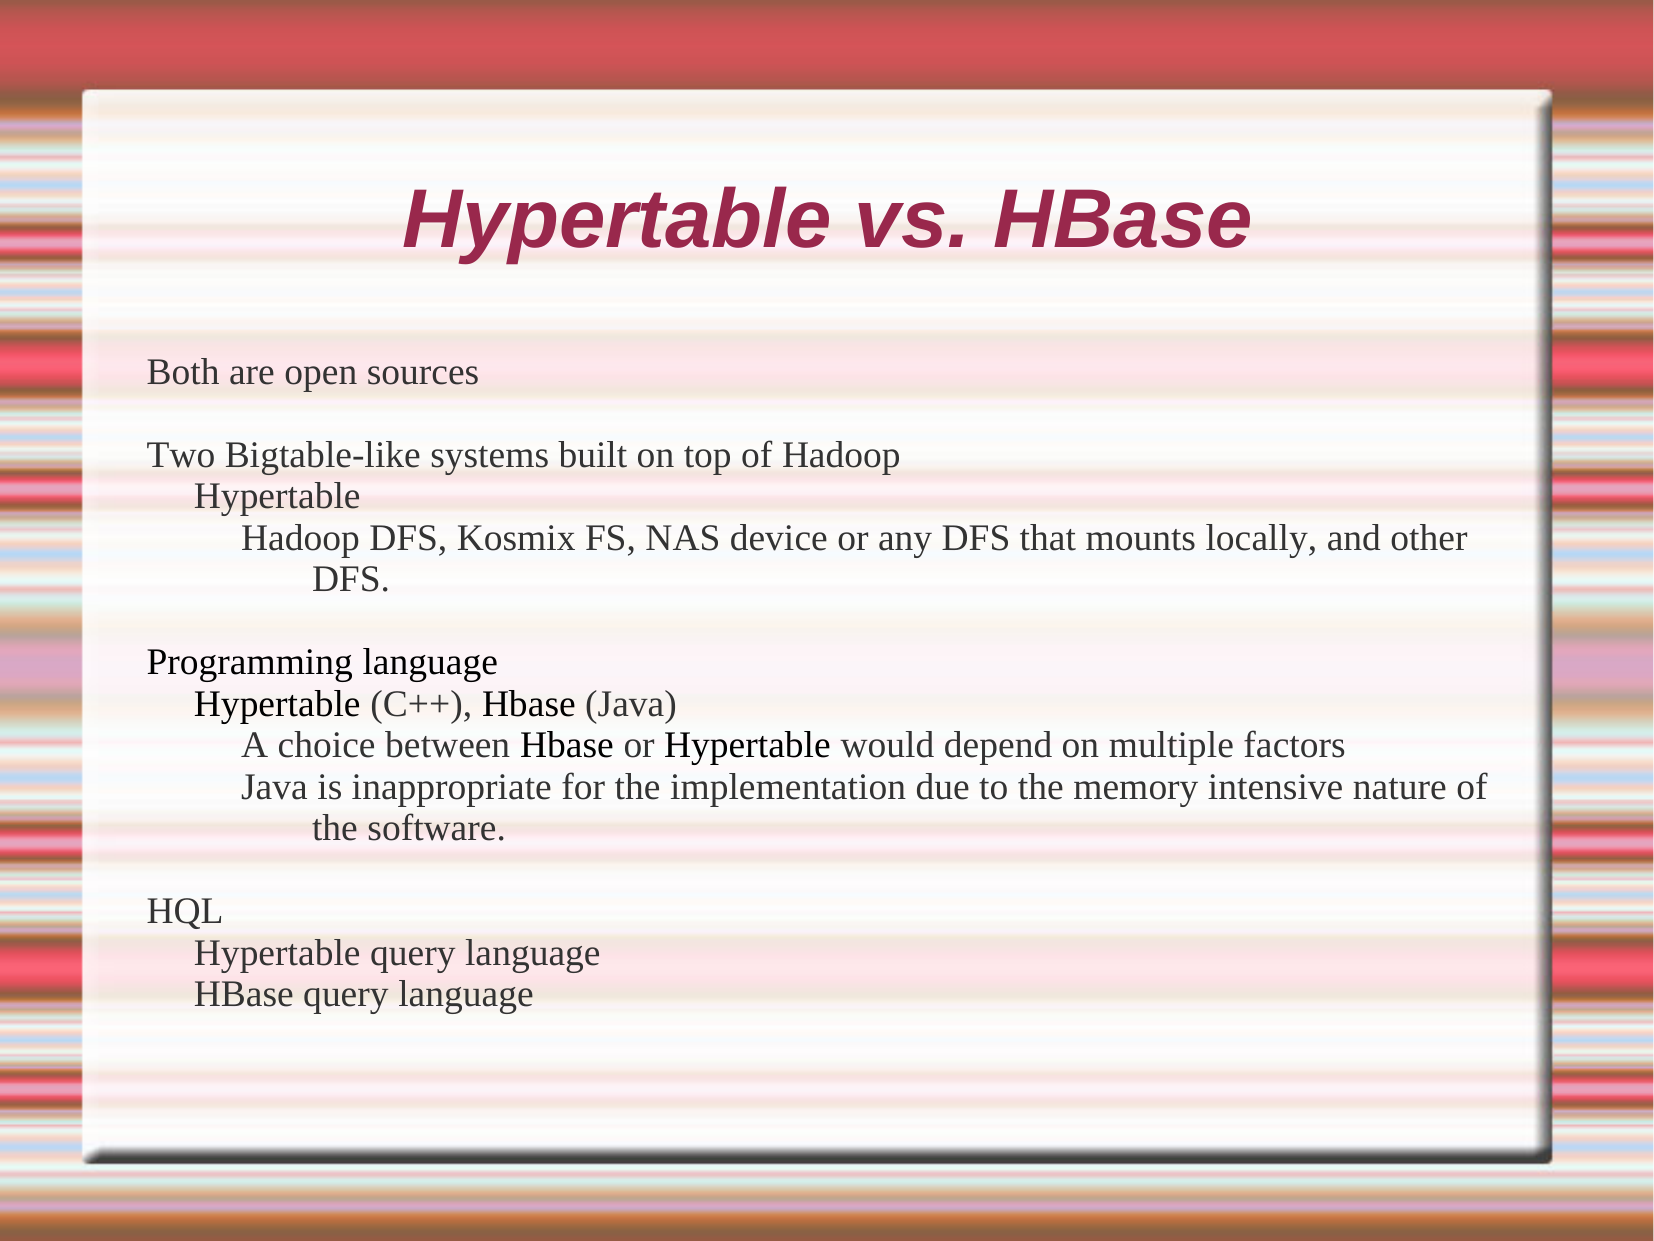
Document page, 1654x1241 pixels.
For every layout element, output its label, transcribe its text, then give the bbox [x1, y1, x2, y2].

title Hypertable vs. HBase [121, 122, 1534, 315]
picture [0, 0, 1654, 1241]
list Both are open sources Two Bigtable-like systems built on top of Hadoop Hypertable Hadoop DFS, Kosmix FS, NAS device or any DFS that mounts locally, and other DFS. Programming language Hypertable (C++), Hbase (Java) A choice between Hbase or Hypertable would depend on multiple factors Java is inappropriate for the implementation due to the memory intensive nature of the software. HQL Hypertable query language HBase query language [134, 350, 1516, 1118]
